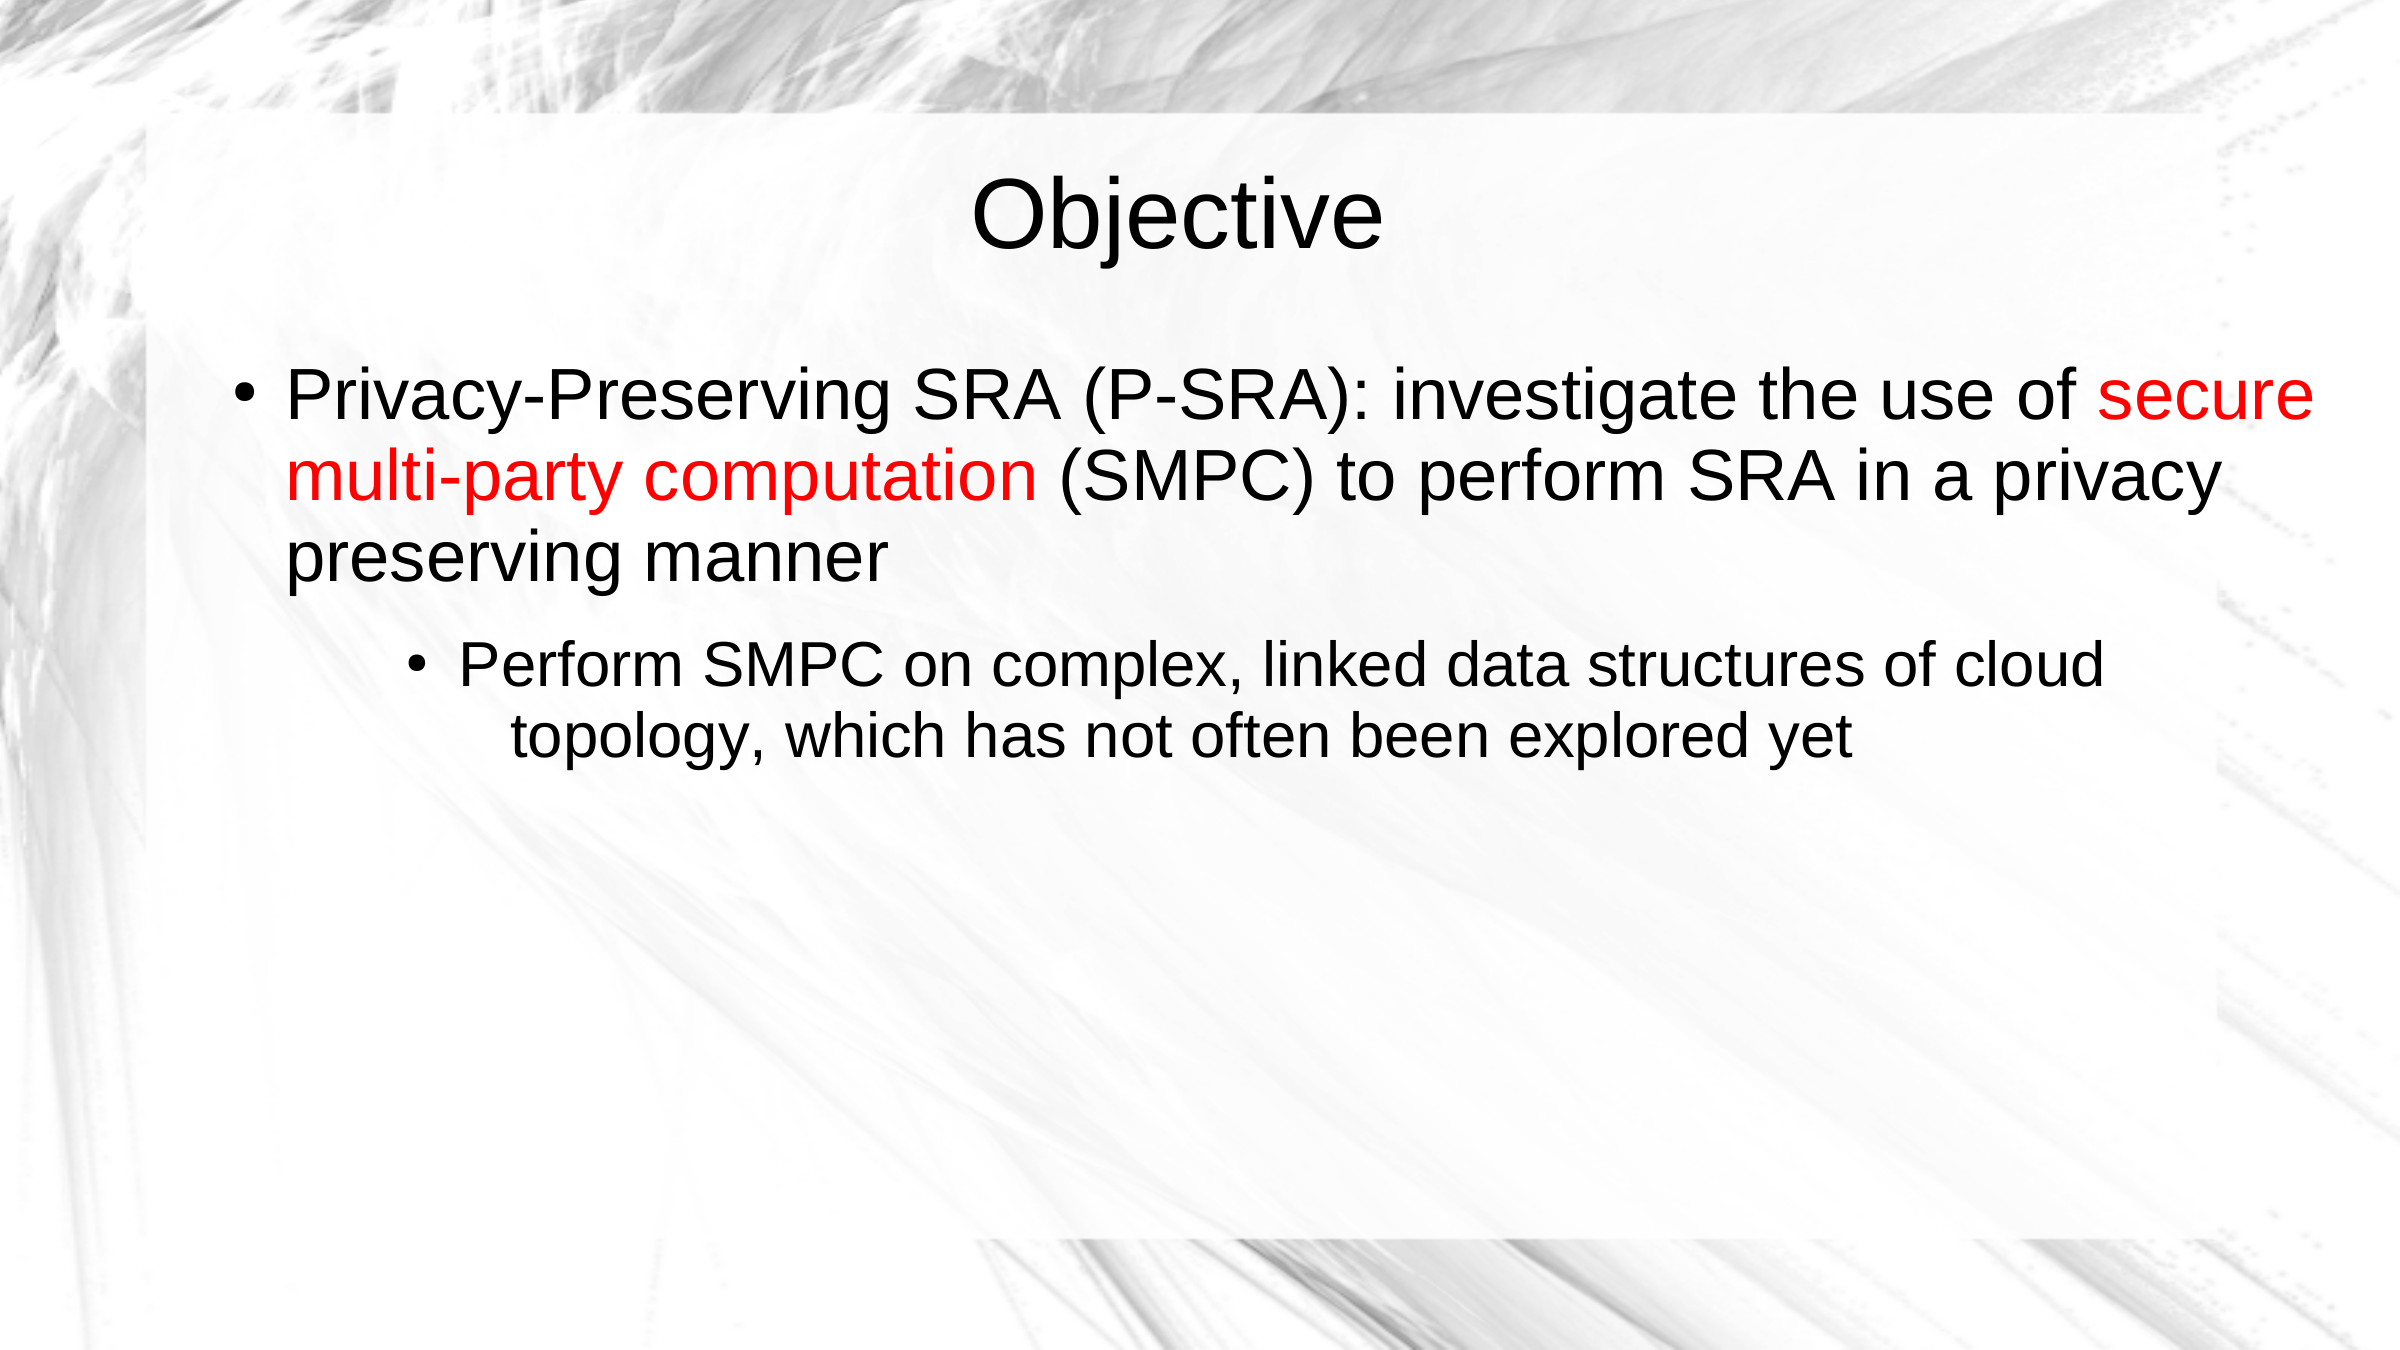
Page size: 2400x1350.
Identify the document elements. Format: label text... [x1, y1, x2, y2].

picture [0, 0, 2400, 1350]
list Privacy-Preserving SRA (P-SRA): investigate the use of secure multi-party computation (SMPC) to perform SRA in a privacy preserving manner Perform SMPC on complex, linked data structures of cloud topology, which has not often been explored yet [214, 353, 2323, 1035]
title Objective [171, 122, 2186, 305]
